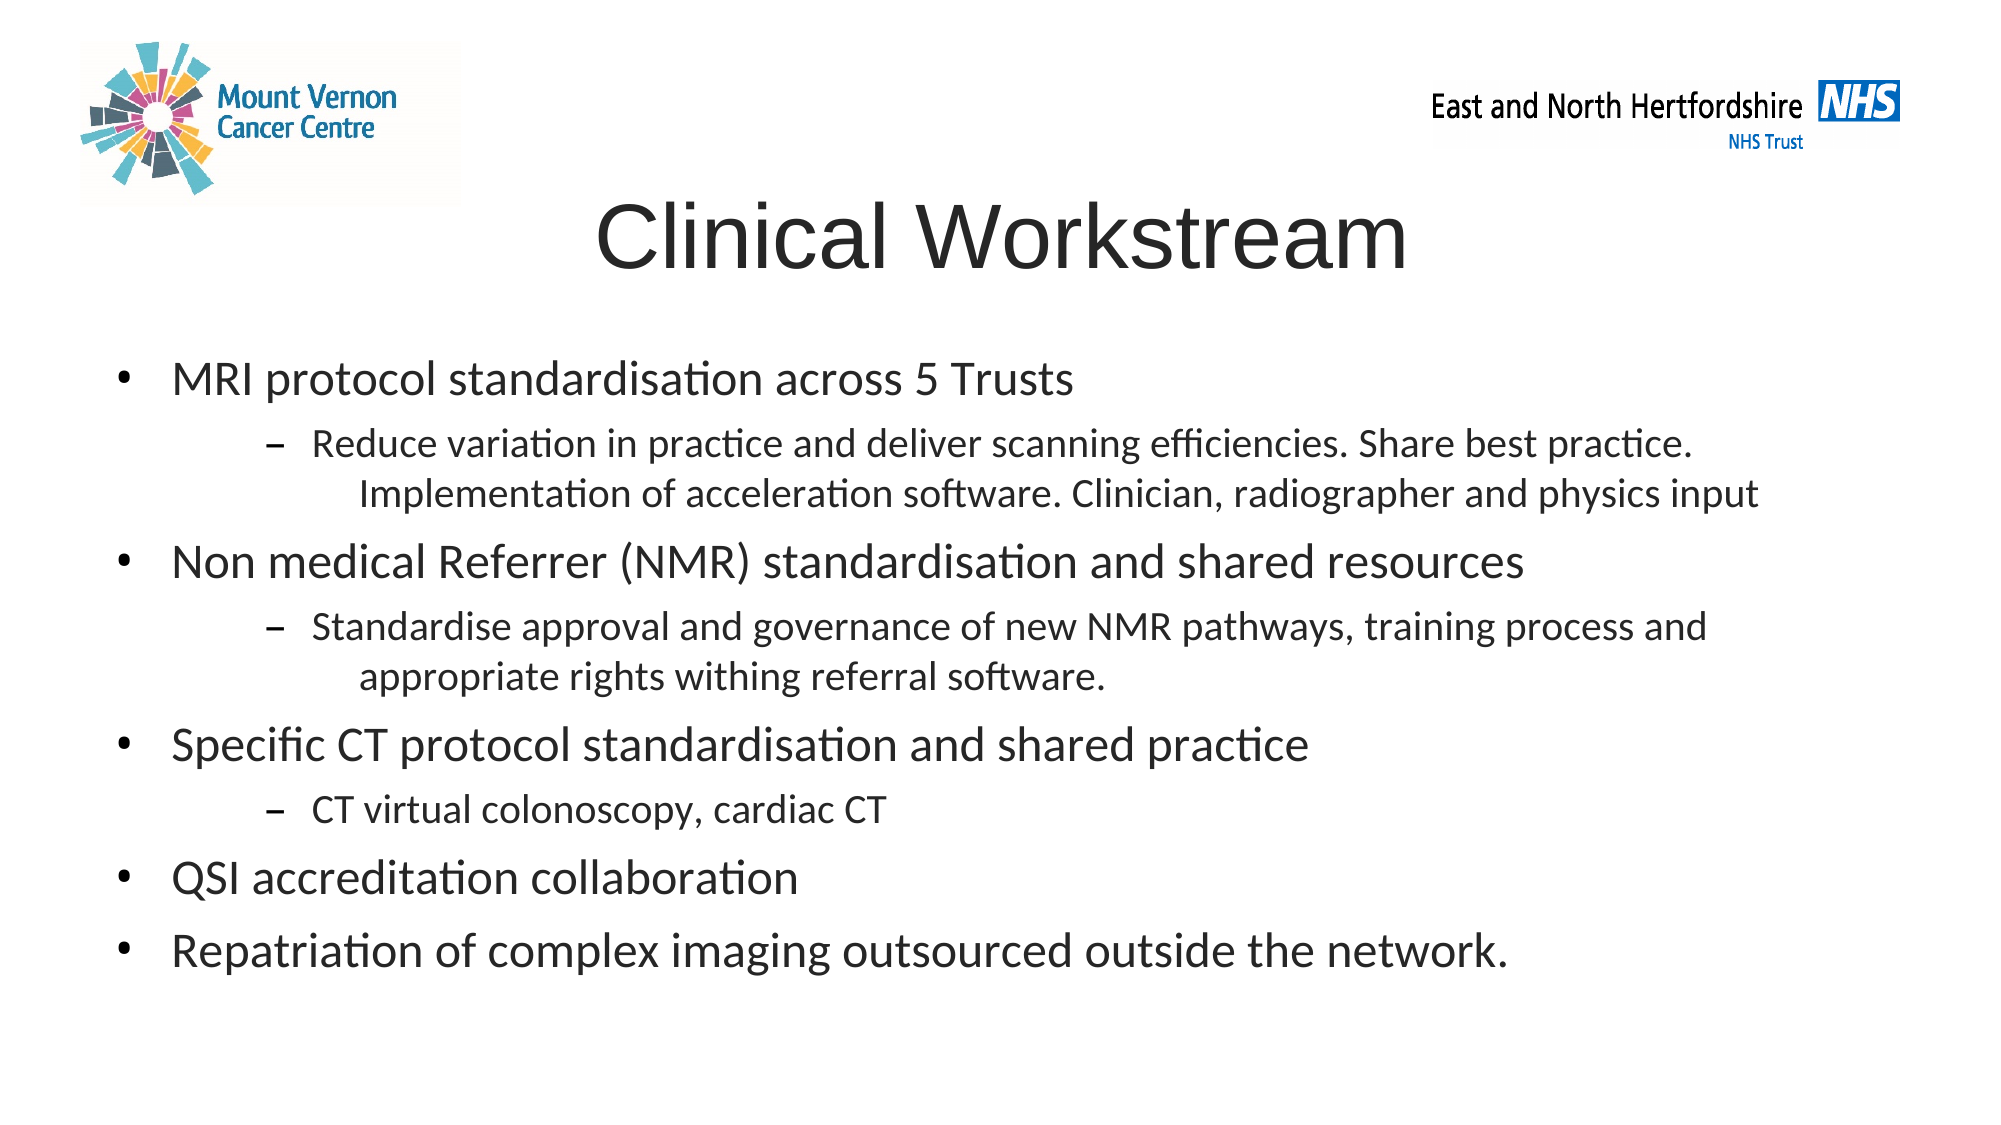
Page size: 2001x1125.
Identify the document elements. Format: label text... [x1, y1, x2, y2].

list MRI protocol standardisation across 5 Trusts Reduce variation in practice and deliver scanning efficiencies. Share best practice. Implementation of acceleration software. Clinician, radiographer and physics input Non medical Referrer (NMR) standardisation and shared resources Standardise approval and governance of new NMR pathways, training process and appropriate rights withing referral software. Specific CT protocol standardisation and shared practice CT virtual colonoscopy, cardiac CT QSI accreditation collaboration Repatriation of complex imaging outsourced outside the network. [99, 338, 1900, 1005]
title Clinical Workstream [102, 148, 1903, 315]
